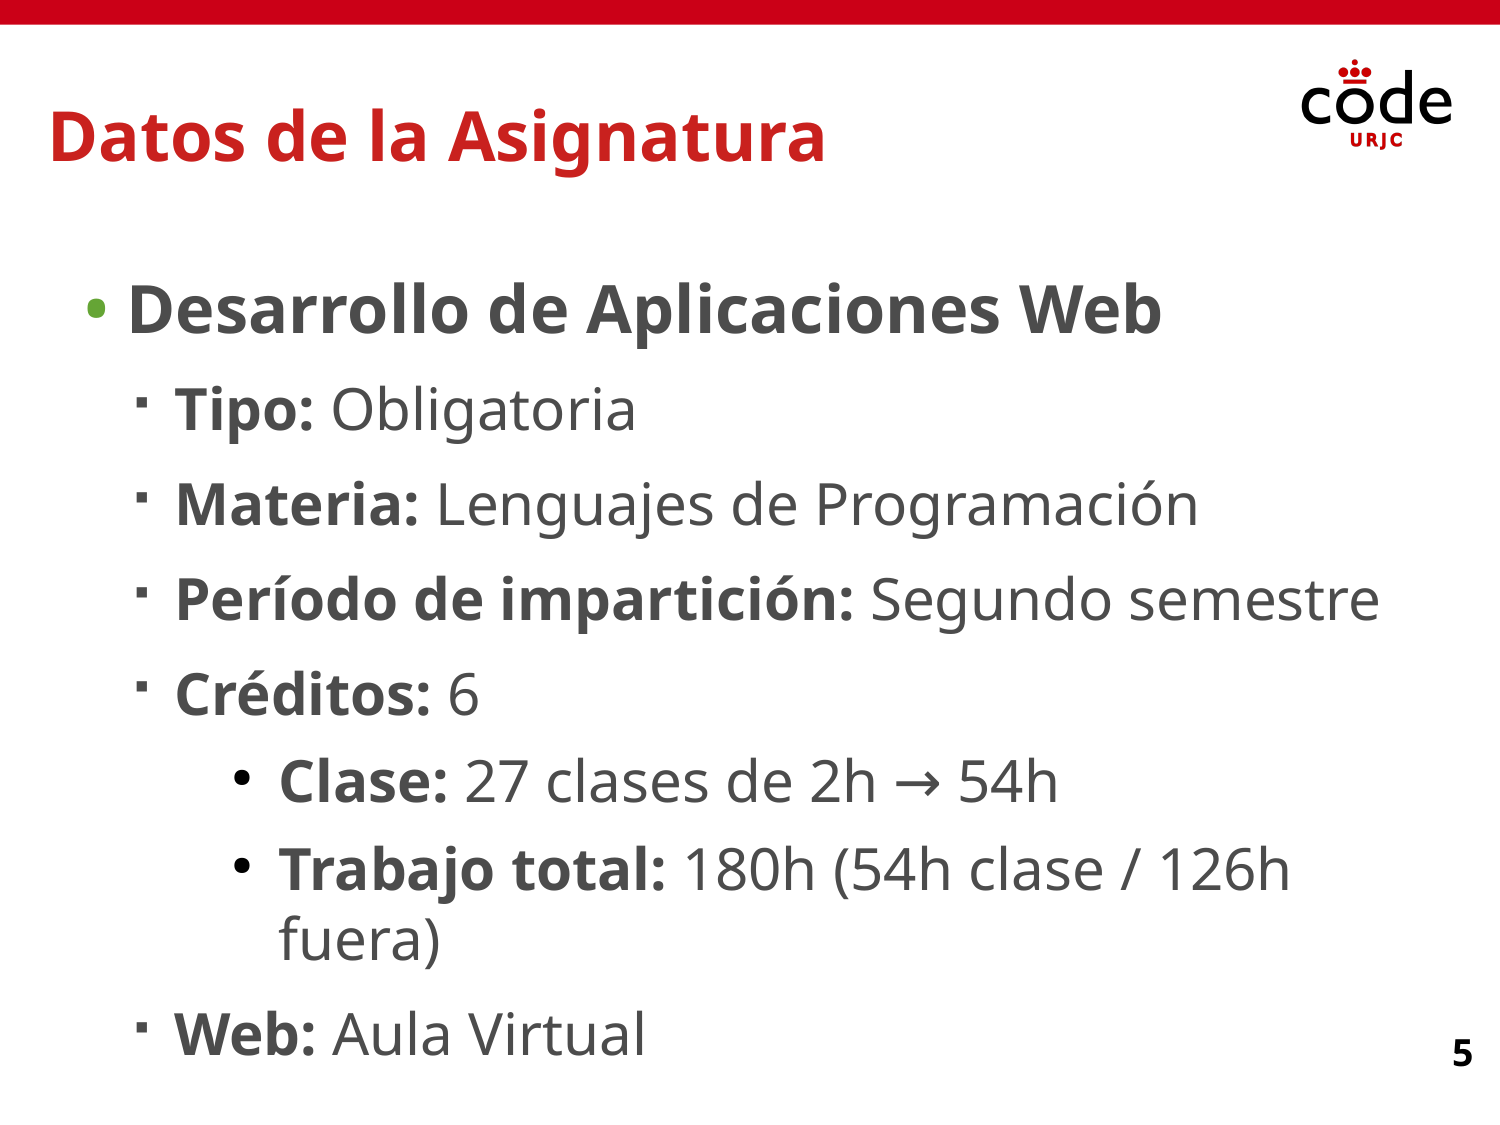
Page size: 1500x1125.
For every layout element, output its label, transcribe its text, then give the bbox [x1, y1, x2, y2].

picture [1284, 50, 1468, 161]
title Datos de la Asignatura [32, 79, 1383, 189]
list Desarrollo de Aplicaciones Web Tipo: Obligatoria Materia: Lenguajes de Programación Período de impartición: Segundo semestre Créditos: 6 Clase: 27 clases de 2h → 54h Trabajo total: 180h (54h clase / 126h fuera) Web: Aula Virtual [51, 259, 1436, 1013]
